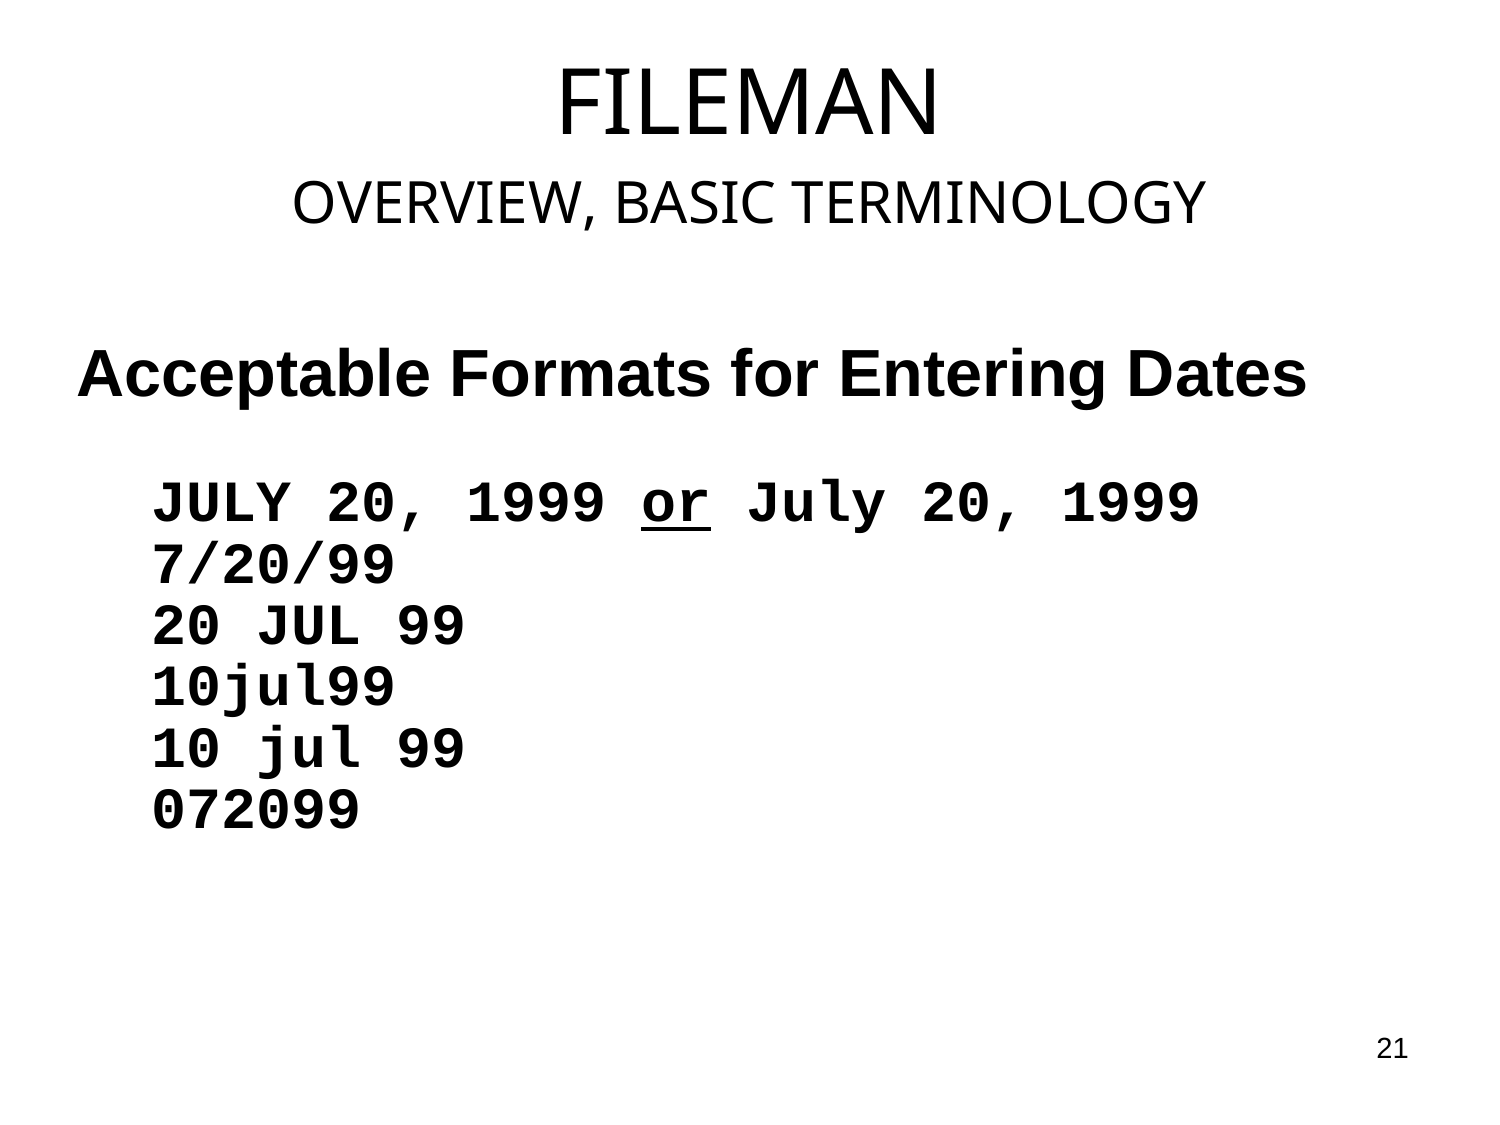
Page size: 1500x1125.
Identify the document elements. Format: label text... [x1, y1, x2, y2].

list Acceptable Formats for Entering Dates JULY 20, 1999 or July 20, 1999 7/20/99 20 JUL 99 10jul99 10 jul 99 072099 [76, 262, 1426, 991]
title FILEMAN OVERVIEW, BASIC TERMINOLOGY [75, 32, 1424, 245]
